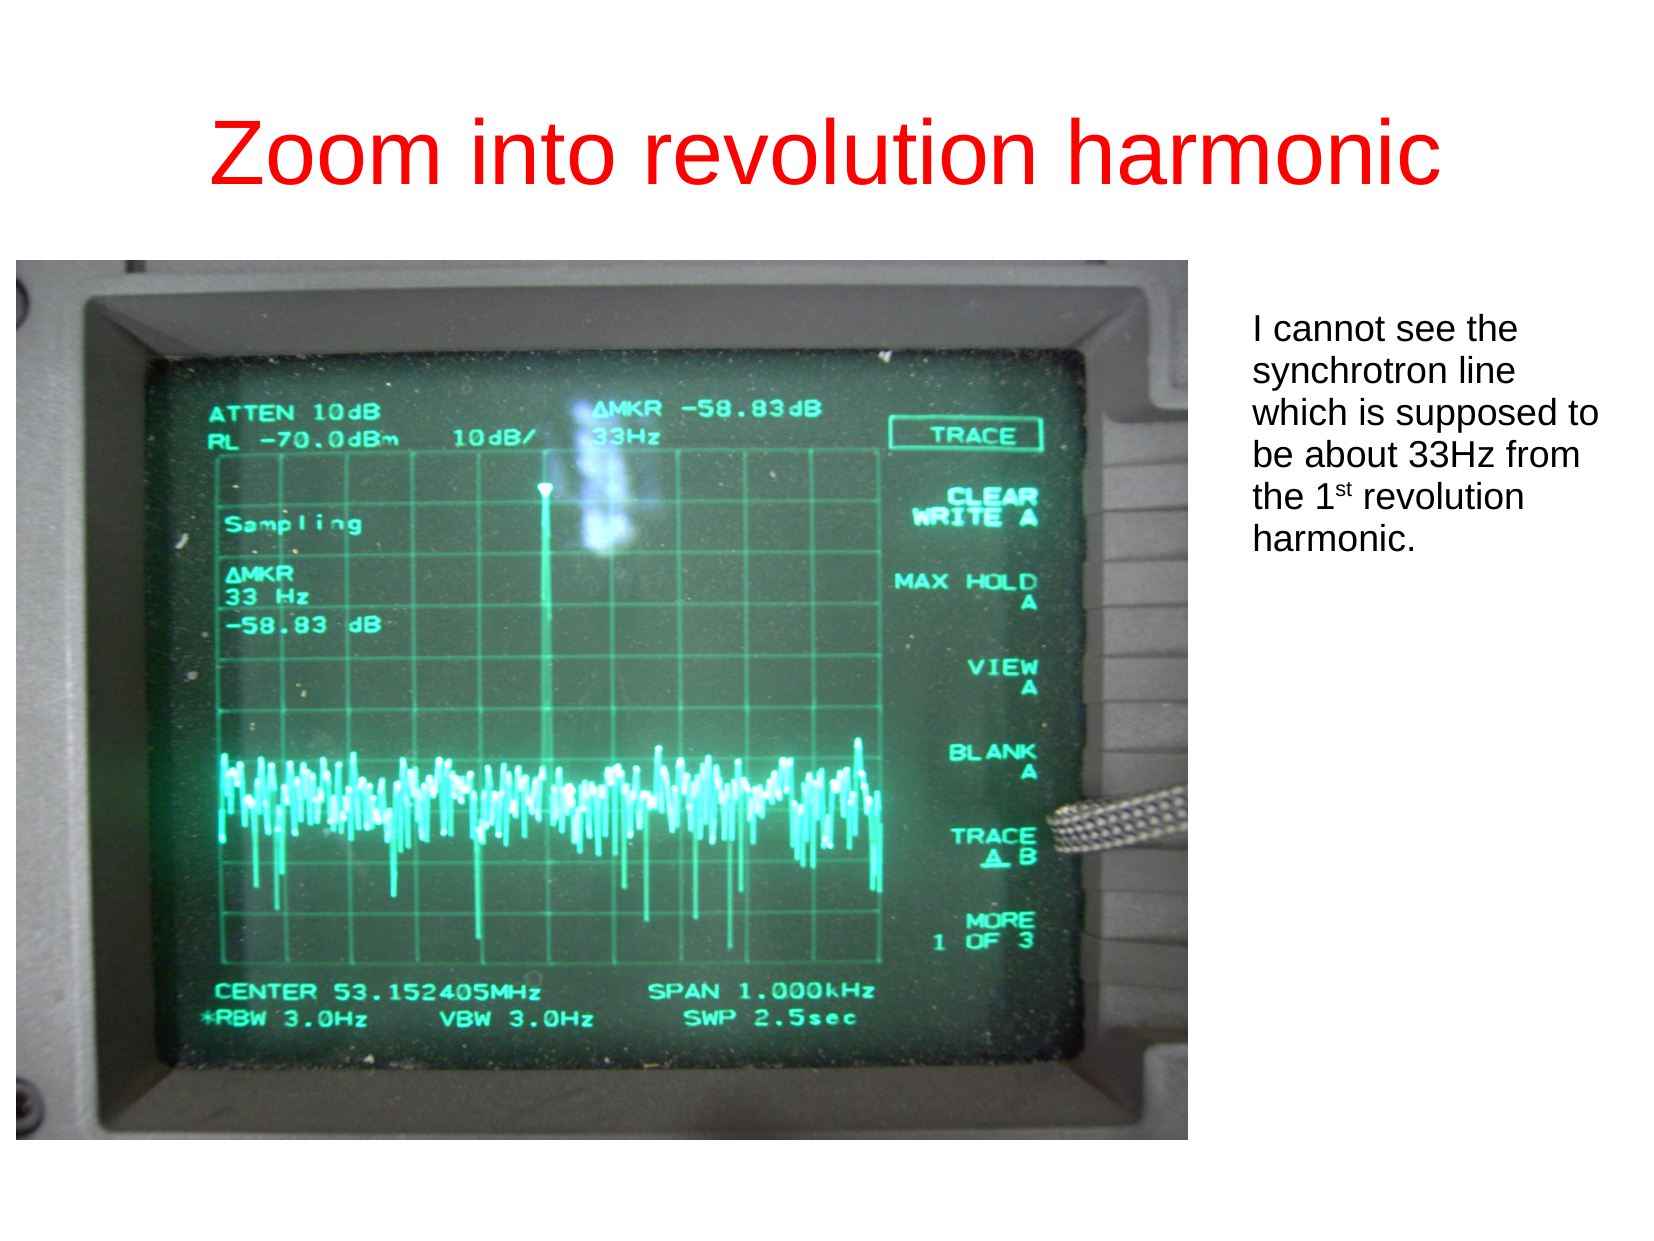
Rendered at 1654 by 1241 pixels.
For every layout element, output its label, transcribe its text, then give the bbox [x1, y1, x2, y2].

text_box I cannot see the synchrotron line which is supposed to be about 33Hz from the 1st revolution harmonic. [1237, 300, 1617, 569]
picture [16, 260, 1188, 1140]
title Zoom into revolution harmonic [82, 56, 1571, 250]
